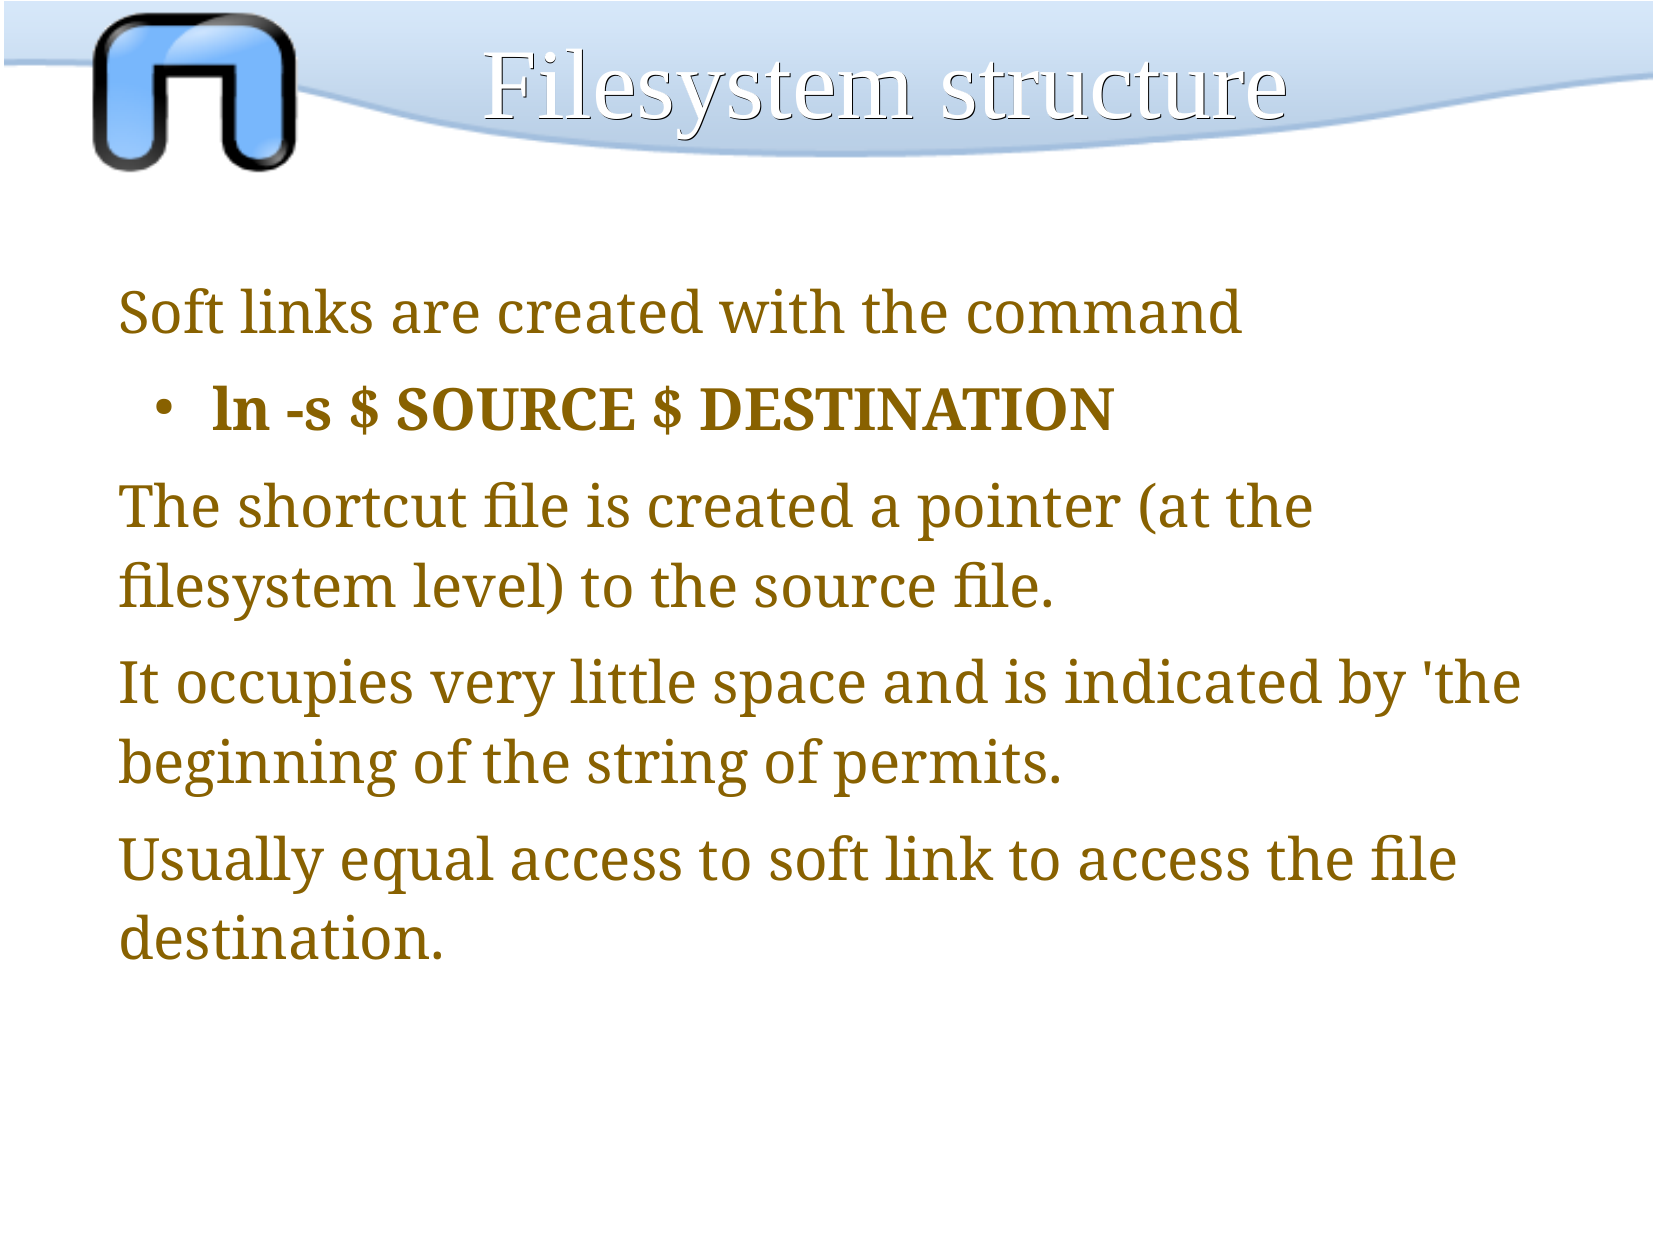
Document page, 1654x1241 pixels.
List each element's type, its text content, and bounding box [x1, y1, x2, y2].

picture [0, 0, 1654, 1241]
list Soft links are created with the command ln -s $ SOURCE $ DESTINATION The shortcut file is created a pointer (at the filesystem level) to the source file. It occupies very little space and is indicated by 'the beginning of the string of permits. Usually equal access to soft link to access the file destination. [118, 271, 1562, 1108]
text_box Filesystem structure [472, 29, 1300, 266]
